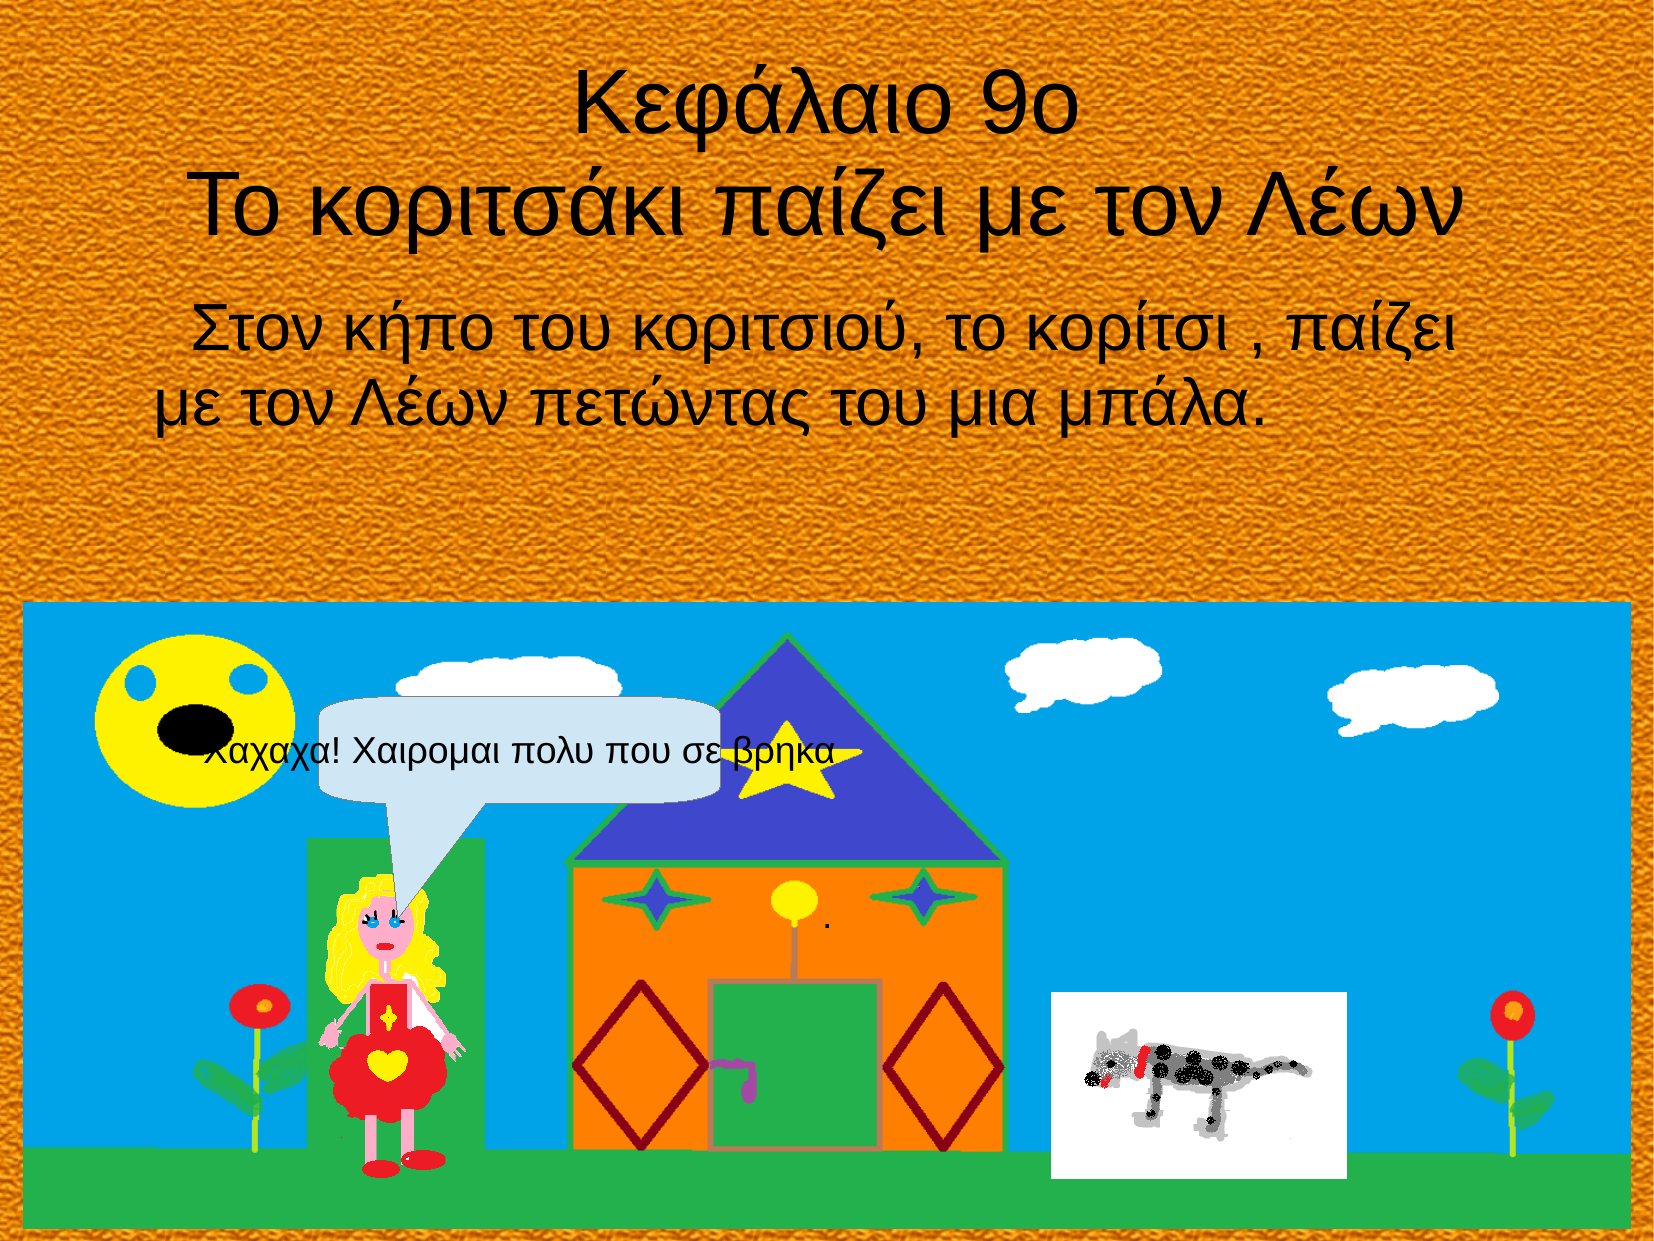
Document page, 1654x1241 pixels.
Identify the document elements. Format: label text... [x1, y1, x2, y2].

text_box Χαχαχα! Χαιρομαι πολυ που σε βρηκα [318, 696, 721, 919]
picture [0, 0, 1654, 1241]
title Κεφάλαιο 9ο Το κοριτσάκι παίζει με τον Λέων [82, 49, 1571, 257]
list Στον κήπο του κοριτσιού, το κορίτσι , παίζει με τον Λέων πετώντας του μια μπάλα. [82, 290, 1538, 602]
